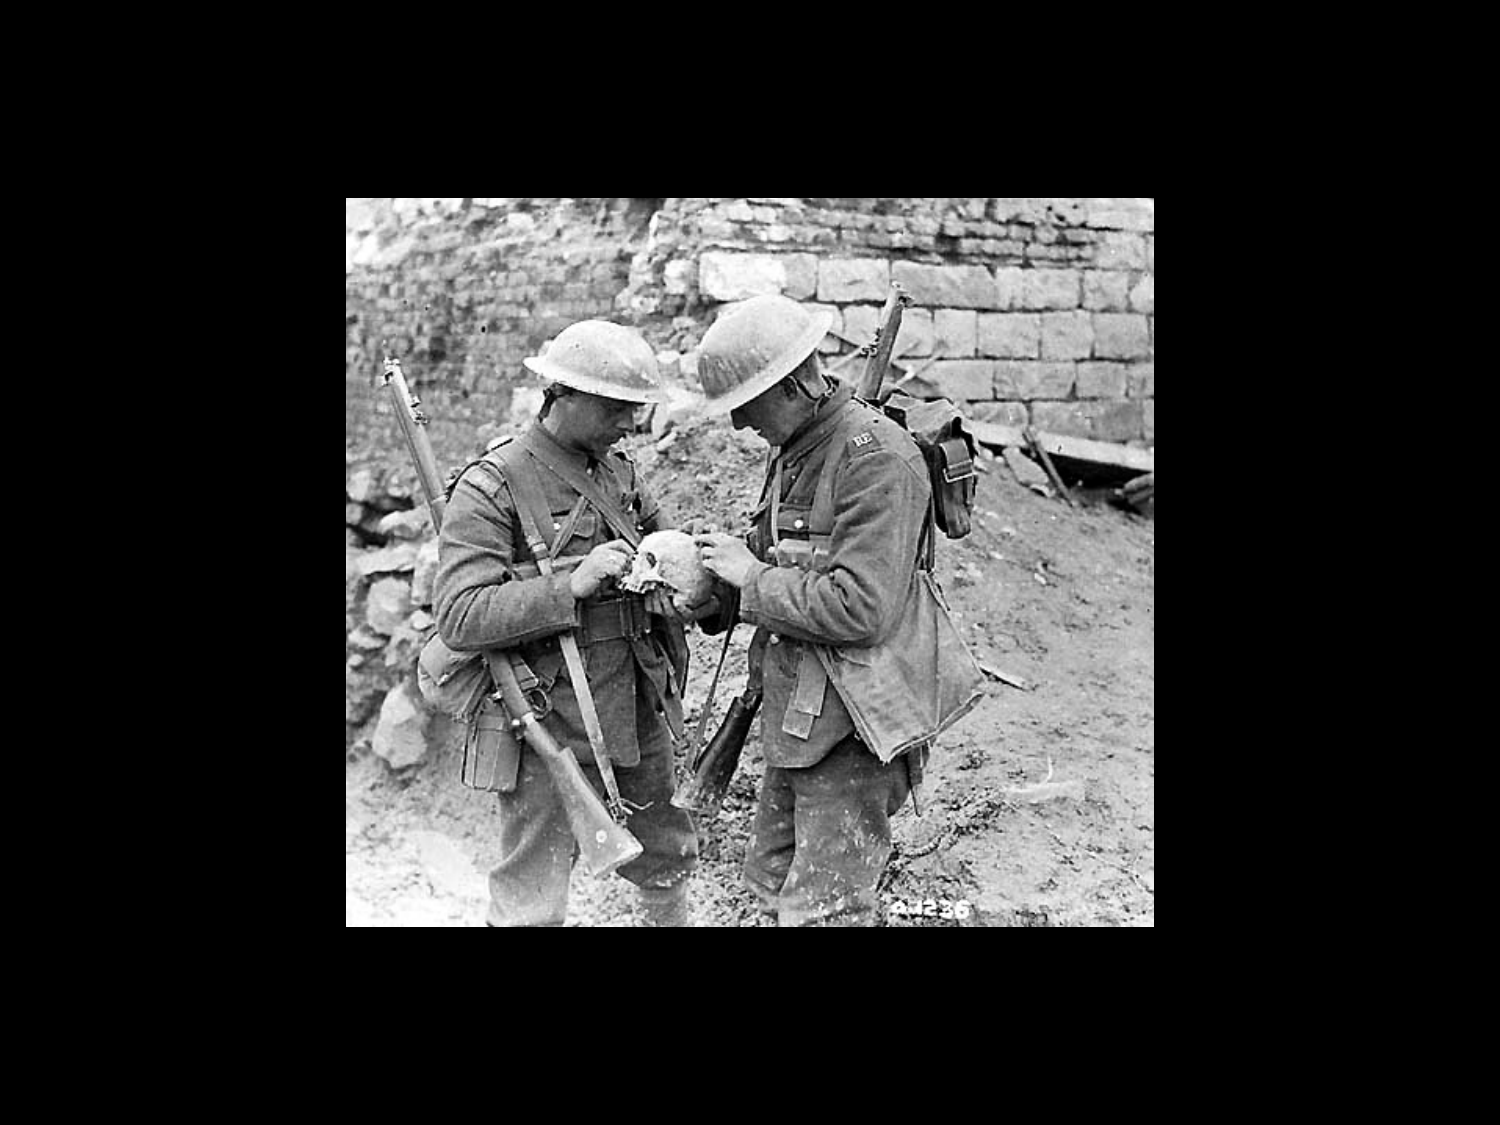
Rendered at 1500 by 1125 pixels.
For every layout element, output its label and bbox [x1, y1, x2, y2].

picture [346, 198, 1154, 927]
